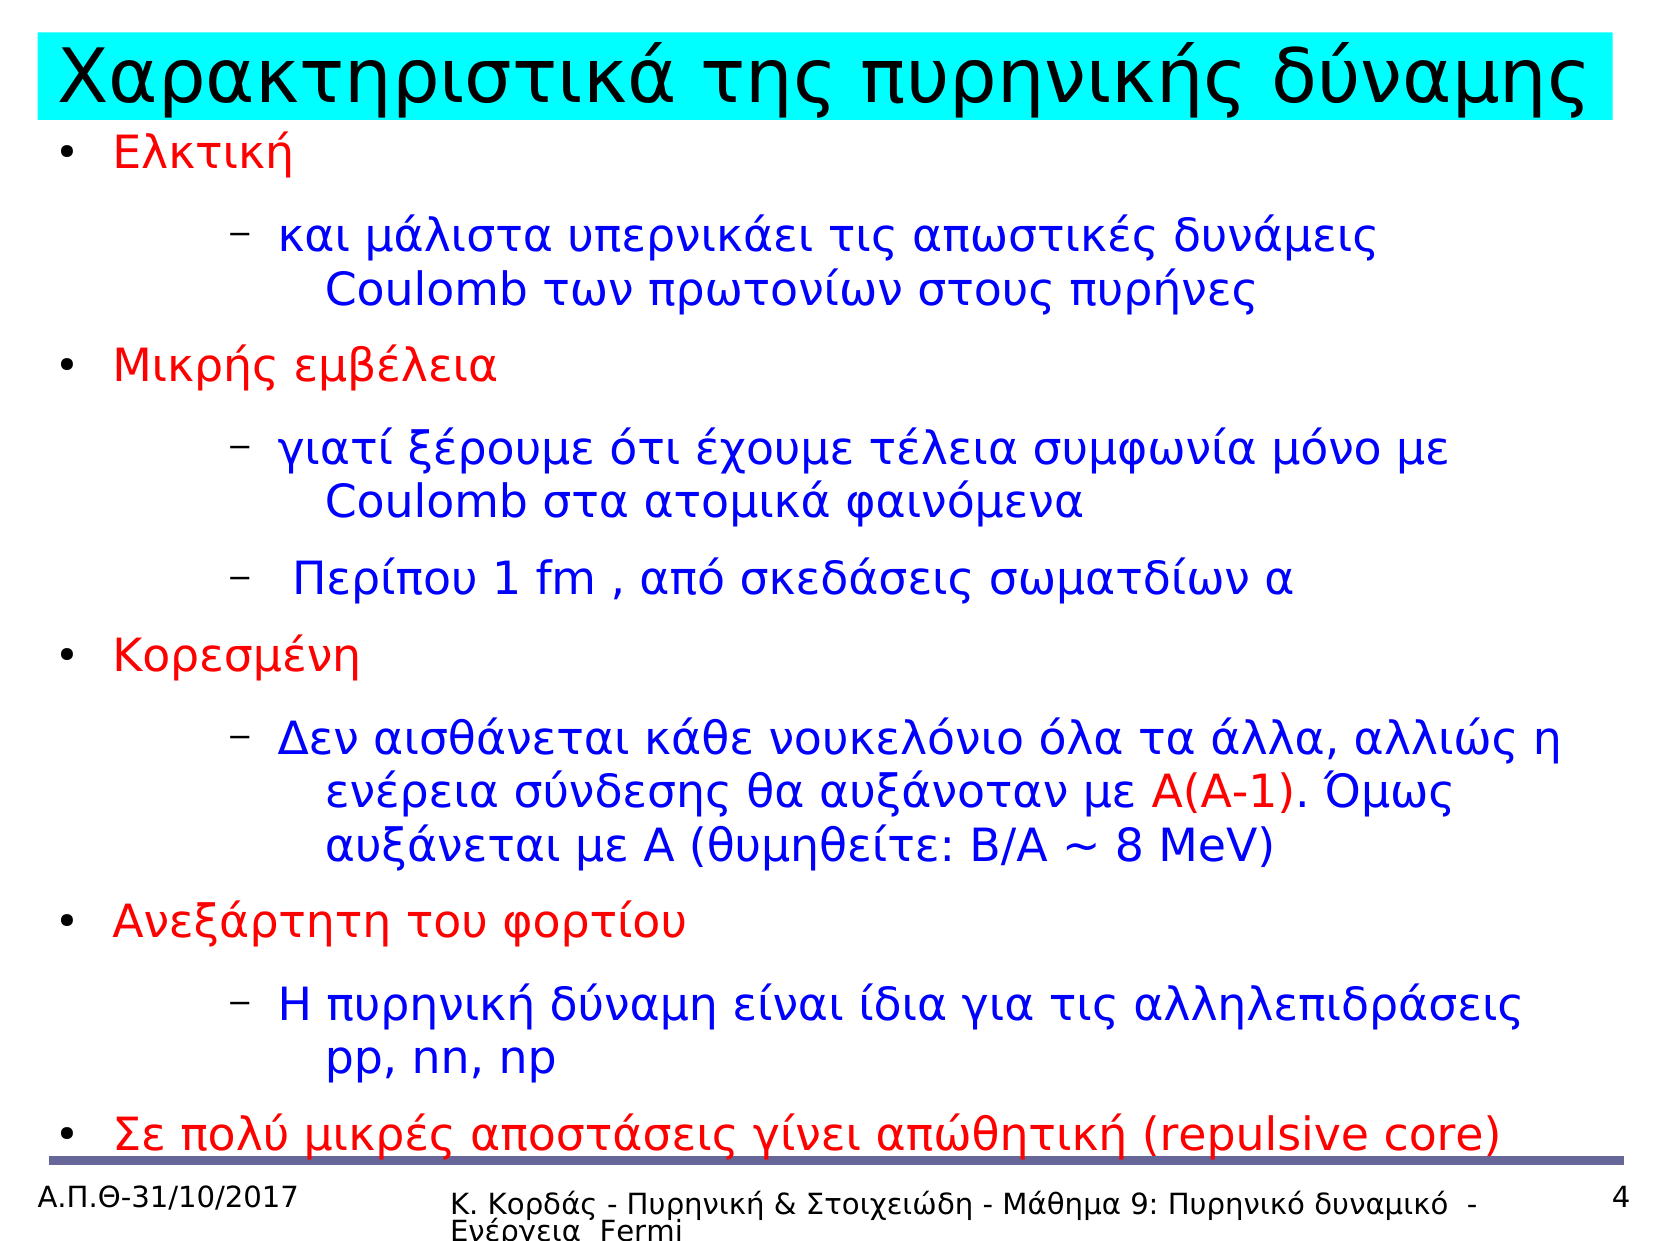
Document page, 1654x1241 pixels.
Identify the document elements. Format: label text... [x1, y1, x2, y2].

list Ελκτική και μάλιστα υπερνικάει τις απωστικές δυνάμεις Coulomb των πρωτονίων στους πυρήνες Μικρής εμβέλεια γιατί ξέρουμε ότι έχουμε τέλεια συμφωνία μόνο με Coulomb στα ατομικά φαινόμενα Περίπου 1 fm , από σκεδάσεις σωματδίων α Κορεσμένη Δεν αισθάνεται κάθε νουκελόνιο όλα τα άλλα, αλλιώς η ενέρεια σύνδεσης θα αυξάνοταν με Α(Α-1). Όμως αυξάνεται με Α (θυμηθείτε: B/A ~ 8 MeV) Aνεξάρτητη του φορτίου Η πυρηνική δύναμη είναι ίδια για τις αλληλεπιδράσεις pp, nn, np Σε πολύ μικρές αποστάσεις γίνει απώθητική (repulsive core) [41, 126, 1572, 1166]
title Χαρακτηριστικά της πυρηνικής δύναμης [37, 32, 1613, 120]
